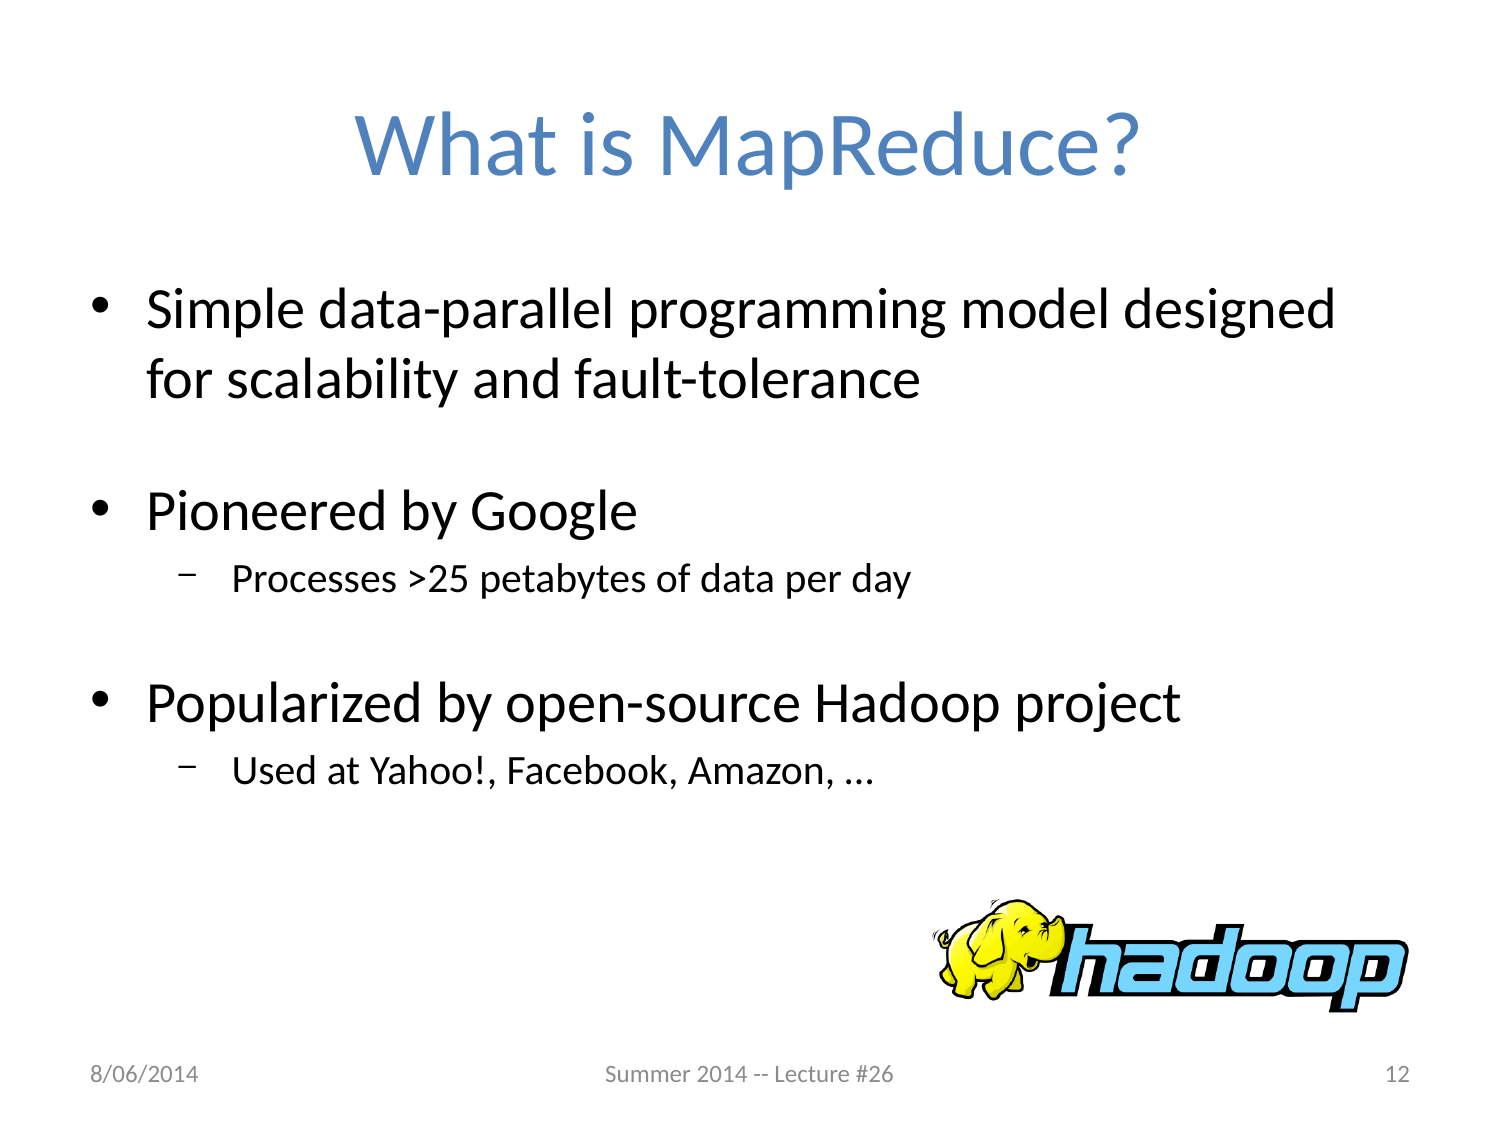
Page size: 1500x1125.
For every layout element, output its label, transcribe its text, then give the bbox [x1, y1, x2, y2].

footer Summer 2014 -- Lecture #26 [512, 1042, 988, 1103]
slide_number 8/06/2014 [75, 1042, 425, 1103]
slide_number <number> [1074, 1042, 1425, 1103]
title What is MapReduce? [75, 45, 1425, 233]
list Simple data-parallel programming model designed for scalability and fault-tolerance Pioneered by Google Processes >25 petabytes of data per day Popularized by open-source Hadoop project Used at Yahoo!, Facebook, Amazon, … [75, 262, 1425, 1073]
picture [897, 859, 1448, 1057]
